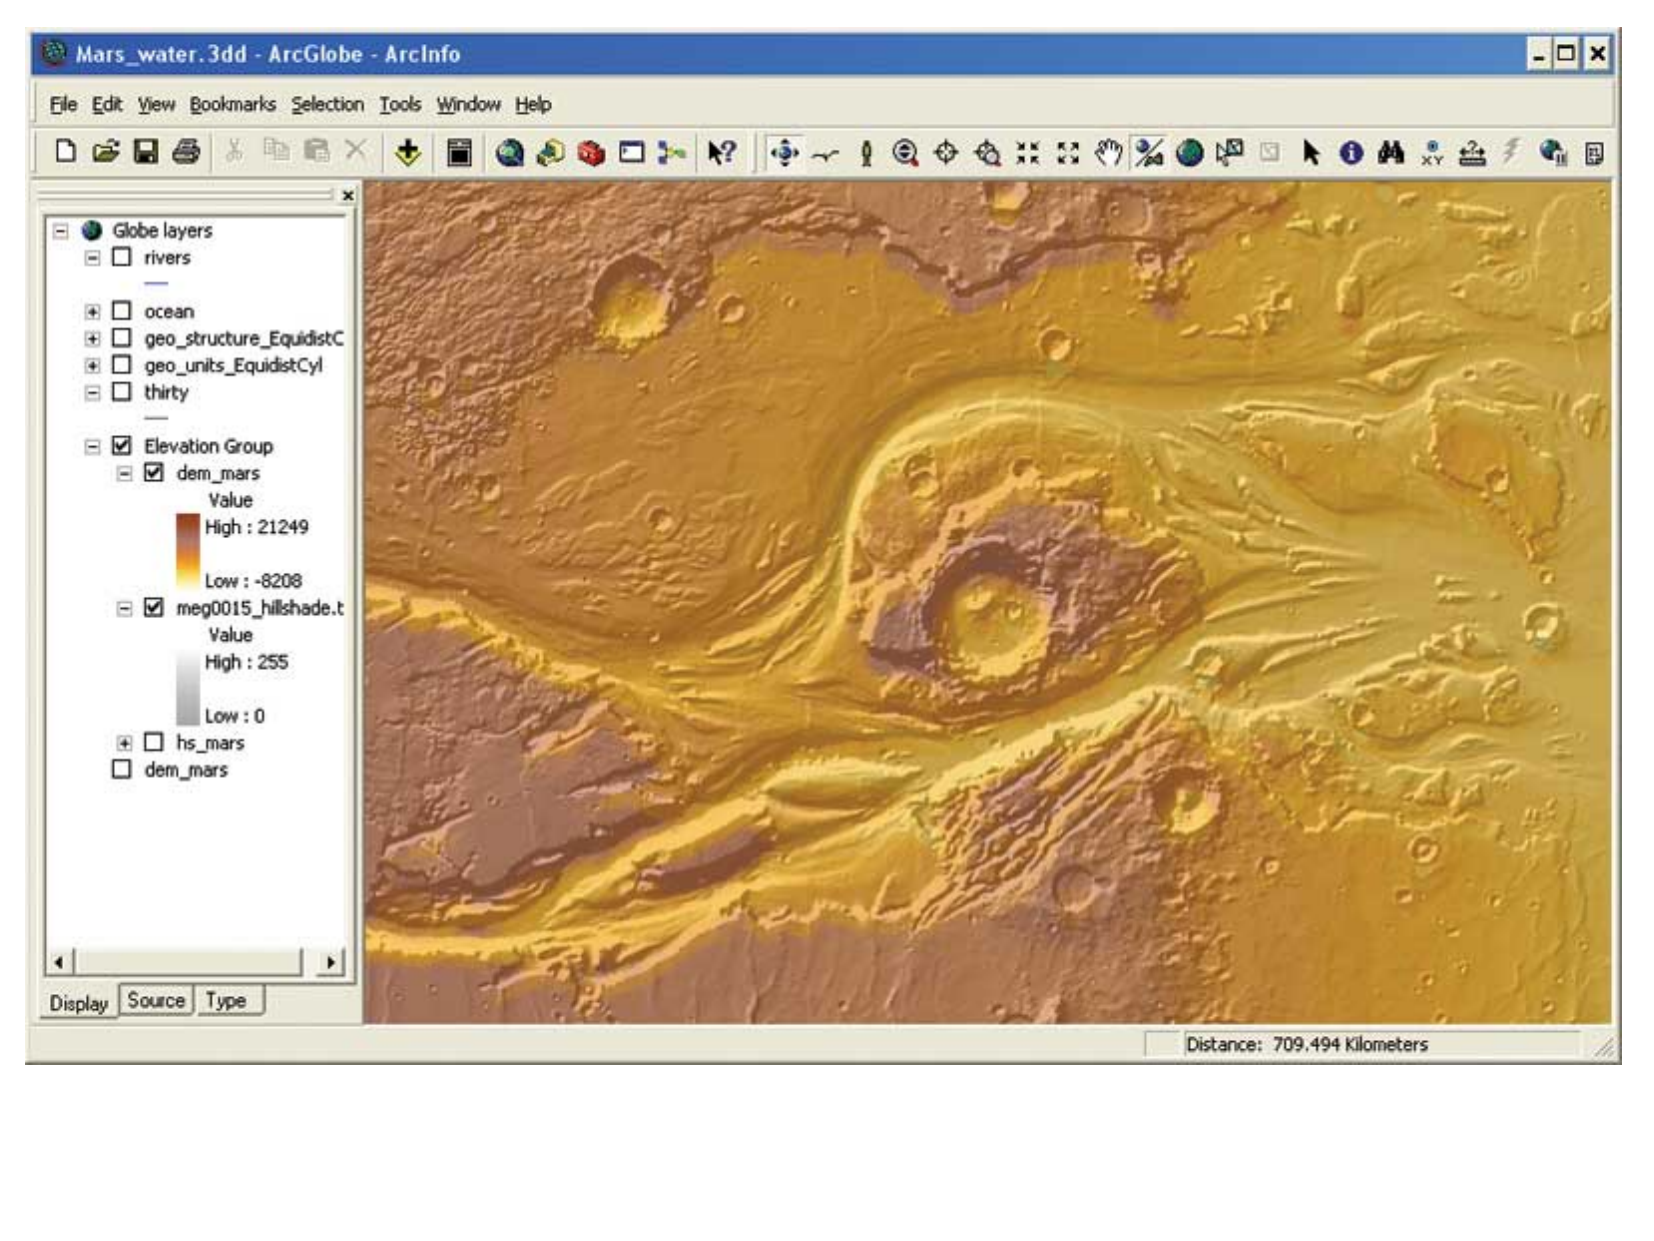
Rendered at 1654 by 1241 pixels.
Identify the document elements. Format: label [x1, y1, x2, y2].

picture [25, 27, 1622, 1066]
